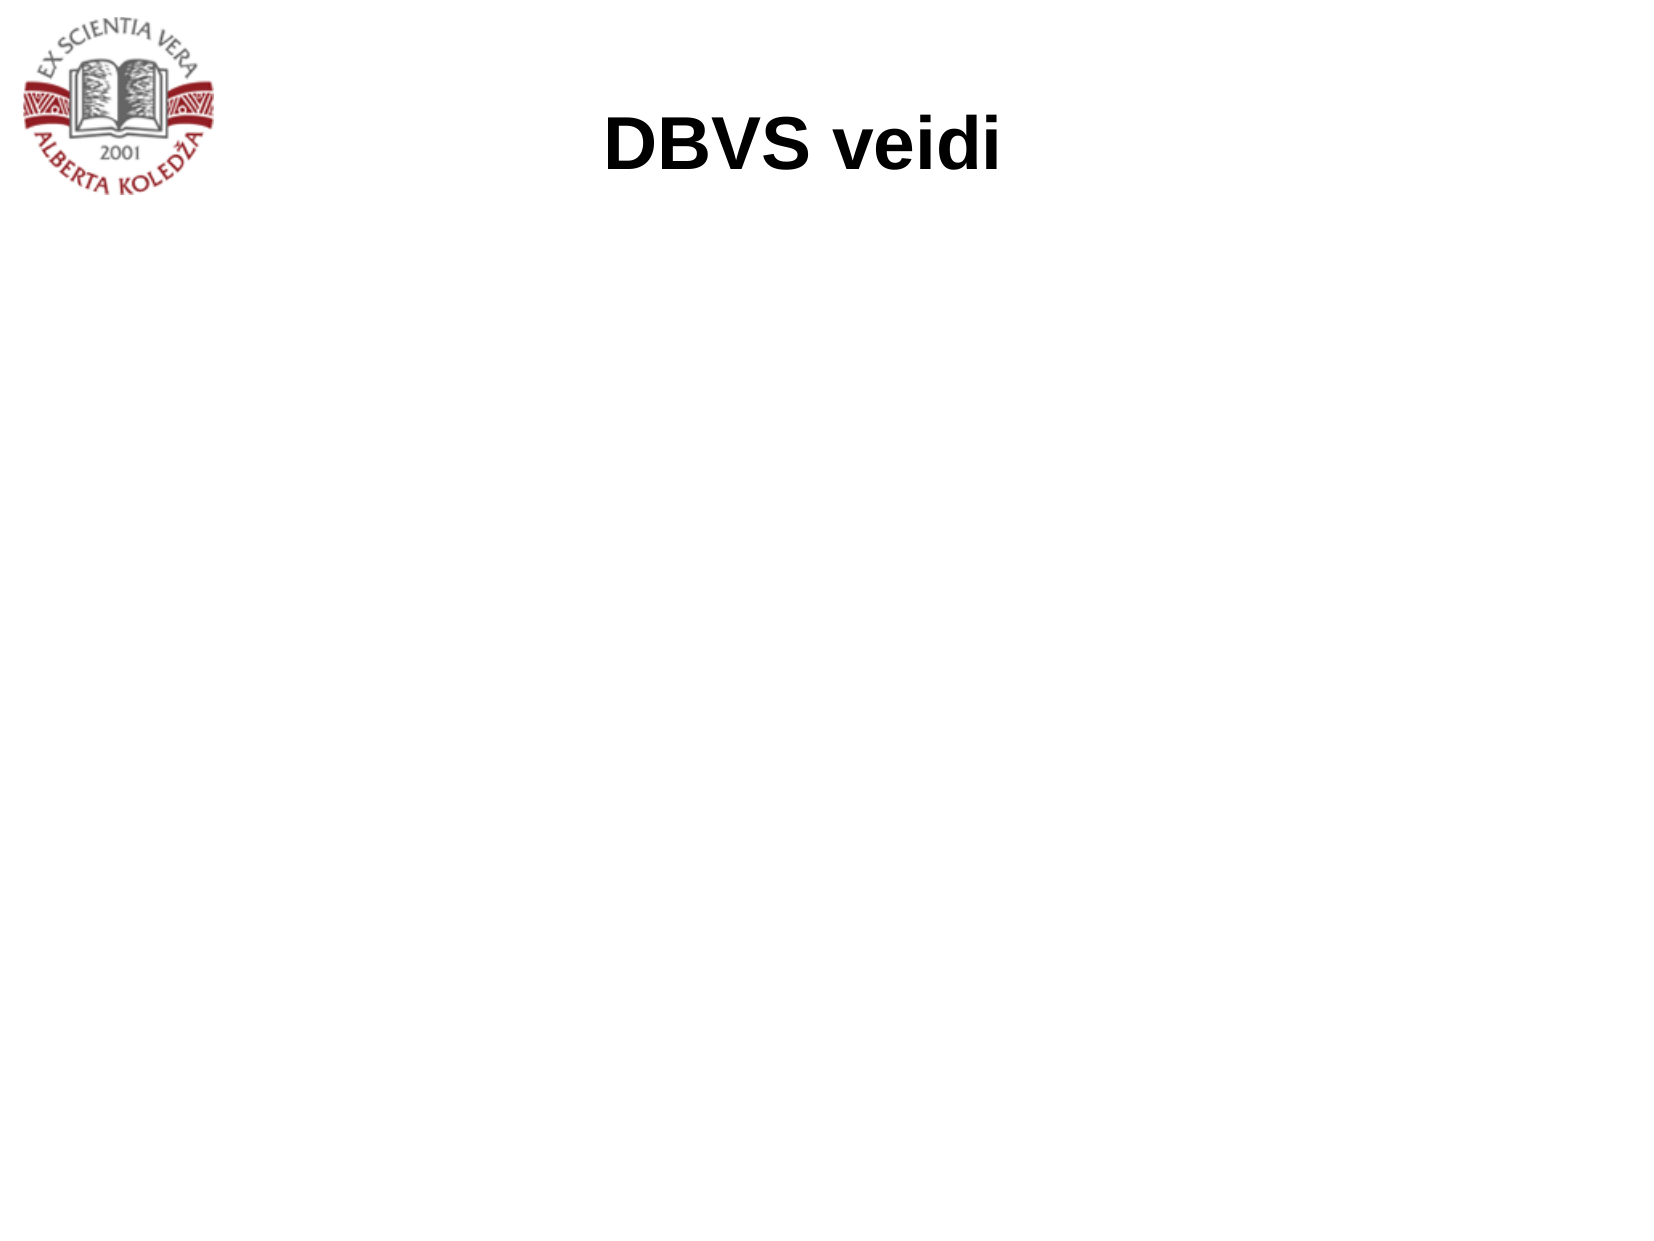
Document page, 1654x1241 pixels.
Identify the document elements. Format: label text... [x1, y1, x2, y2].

title DBVS veidi [94, 103, 1512, 188]
picture [23, 17, 214, 195]
